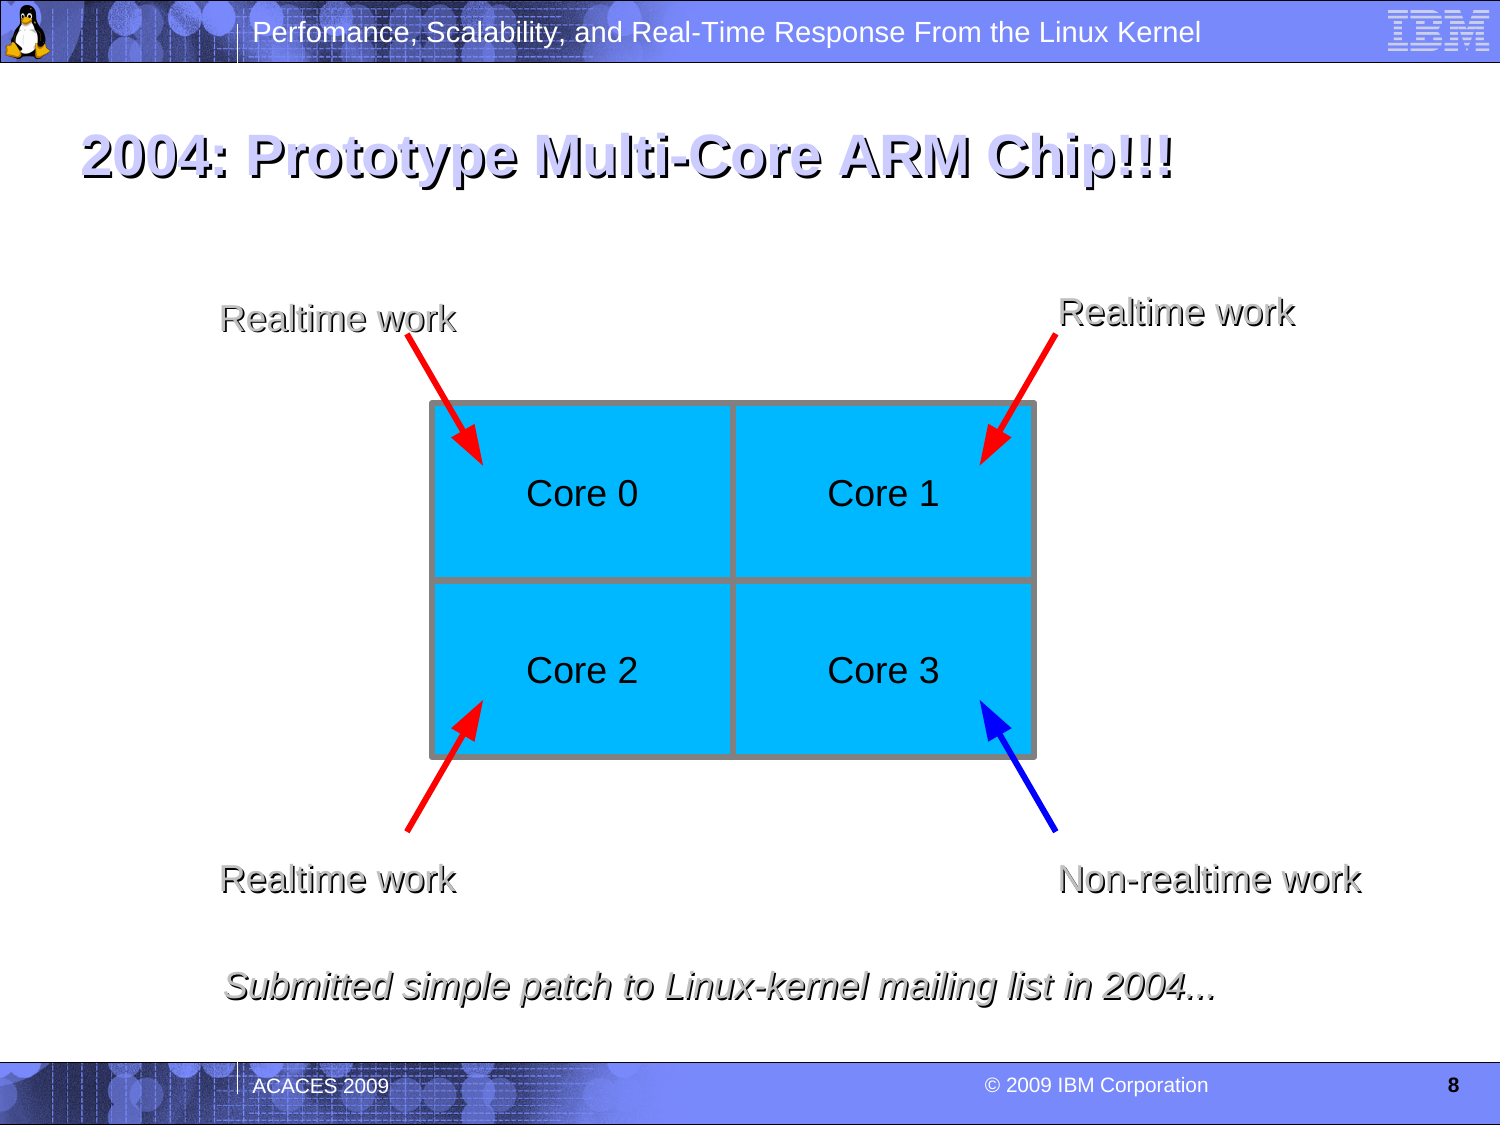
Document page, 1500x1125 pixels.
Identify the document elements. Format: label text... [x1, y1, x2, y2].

title 2004: Prototype Multi-Core ARM Chip!!! [79, 124, 1433, 192]
text_box Non-realtime work [1042, 847, 1376, 905]
picture [0, 1063, 1500, 1124]
picture [1, 1, 1500, 62]
text_box Realtime work [203, 286, 471, 344]
text_box Realtime work [203, 847, 471, 905]
text_box Core 3 [732, 580, 1035, 757]
text_box Realtime work [1042, 280, 1310, 338]
text_box Core 2 [431, 580, 732, 757]
text_box Core 0 [431, 403, 732, 580]
text_box Submitted simple patch to Linux-kernel mailing list in 2004... [208, 954, 1232, 1011]
text_box Core 1 [732, 403, 1035, 580]
